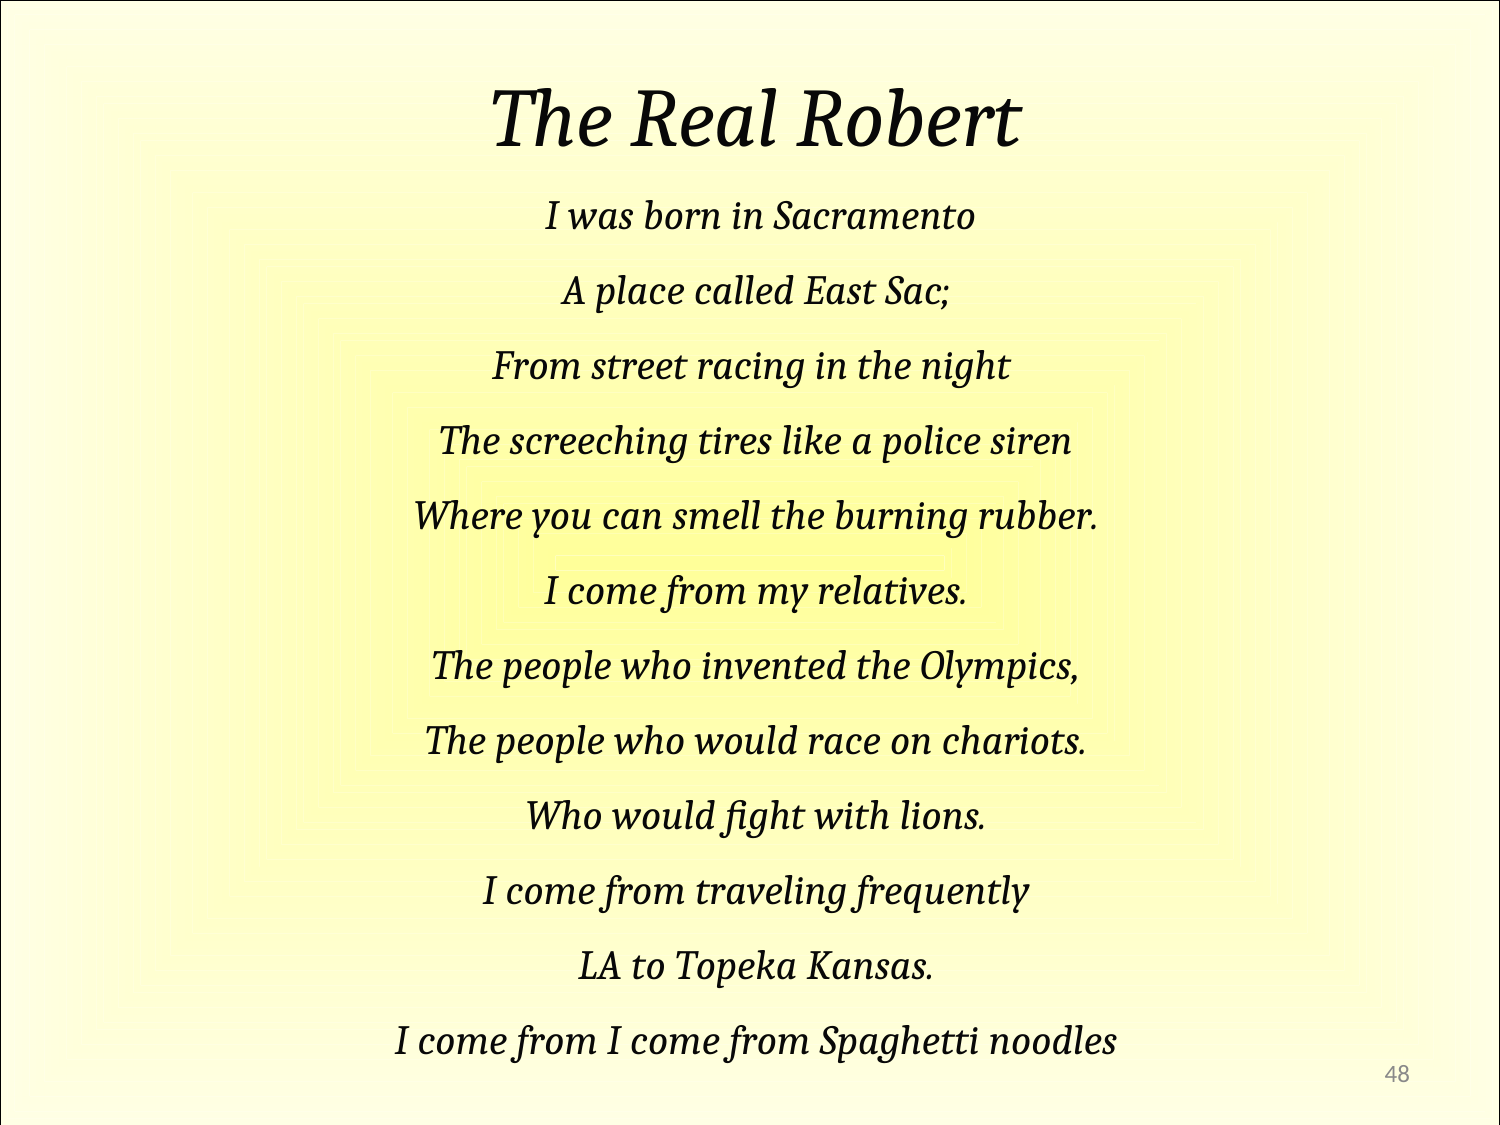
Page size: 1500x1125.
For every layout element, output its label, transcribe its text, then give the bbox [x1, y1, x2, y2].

text_box [0, 0, 1500, 1125]
text_box <number> [1074, 1042, 1426, 1103]
text_box The Real Robert I was born in Sacramento A place called East Sac; From street racing in the night The screeching tires like a police siren Where you can smell the burning rubber. I come from my relatives. The people who invented the Olympics, The people who would race on chariots. Who would fight with lions. I come from traveling frequently LA to Topeka Kansas. I come from I come from Spaghetti noodles [187, 5, 1326, 1071]
